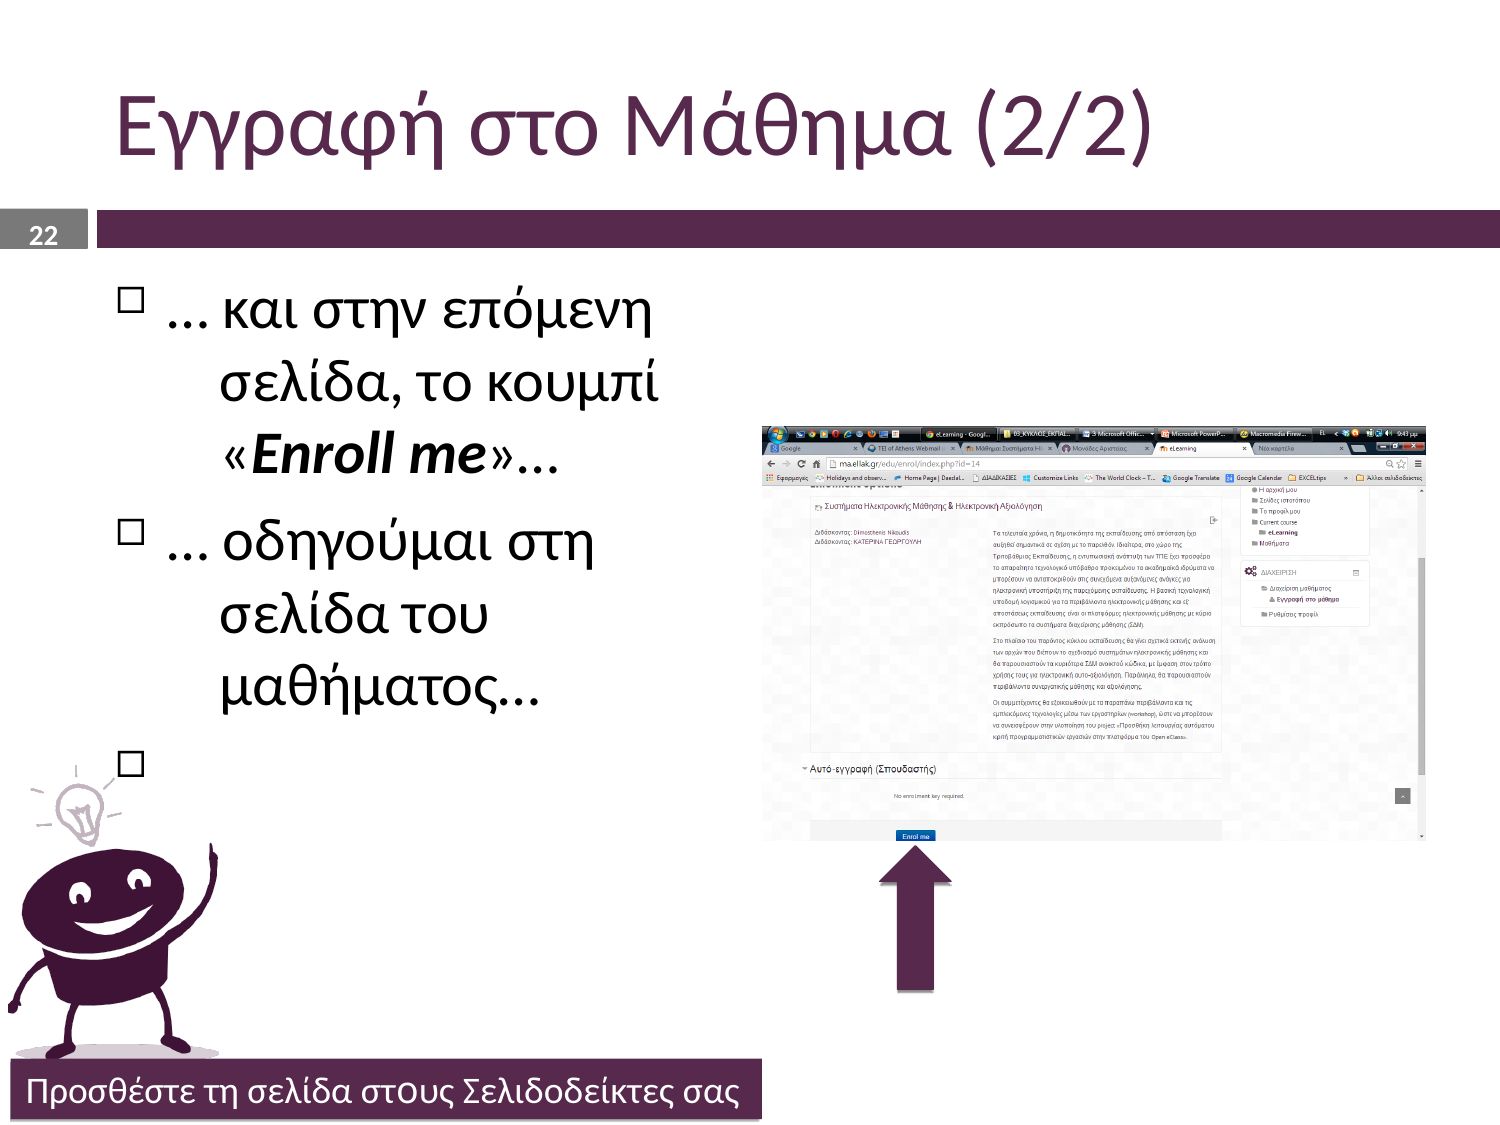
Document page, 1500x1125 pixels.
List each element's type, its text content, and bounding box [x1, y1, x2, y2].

text_box [0, 208, 88, 249]
list … και στην επόμενη σελίδα, το κουμπί «Enroll me»… … οδηγούμαι στη σελίδα του μαθήματος… [99, 260, 738, 1011]
title Εγγραφή στο Μάθημα (2/2) [99, 37, 1438, 201]
text_box Προσθέστε τη σελίδα στoυς Σελιδοδείκτες σας [10, 1058, 762, 1120]
text_box [879, 845, 951, 990]
picture [762, 426, 1426, 841]
picture [8, 765, 219, 1059]
